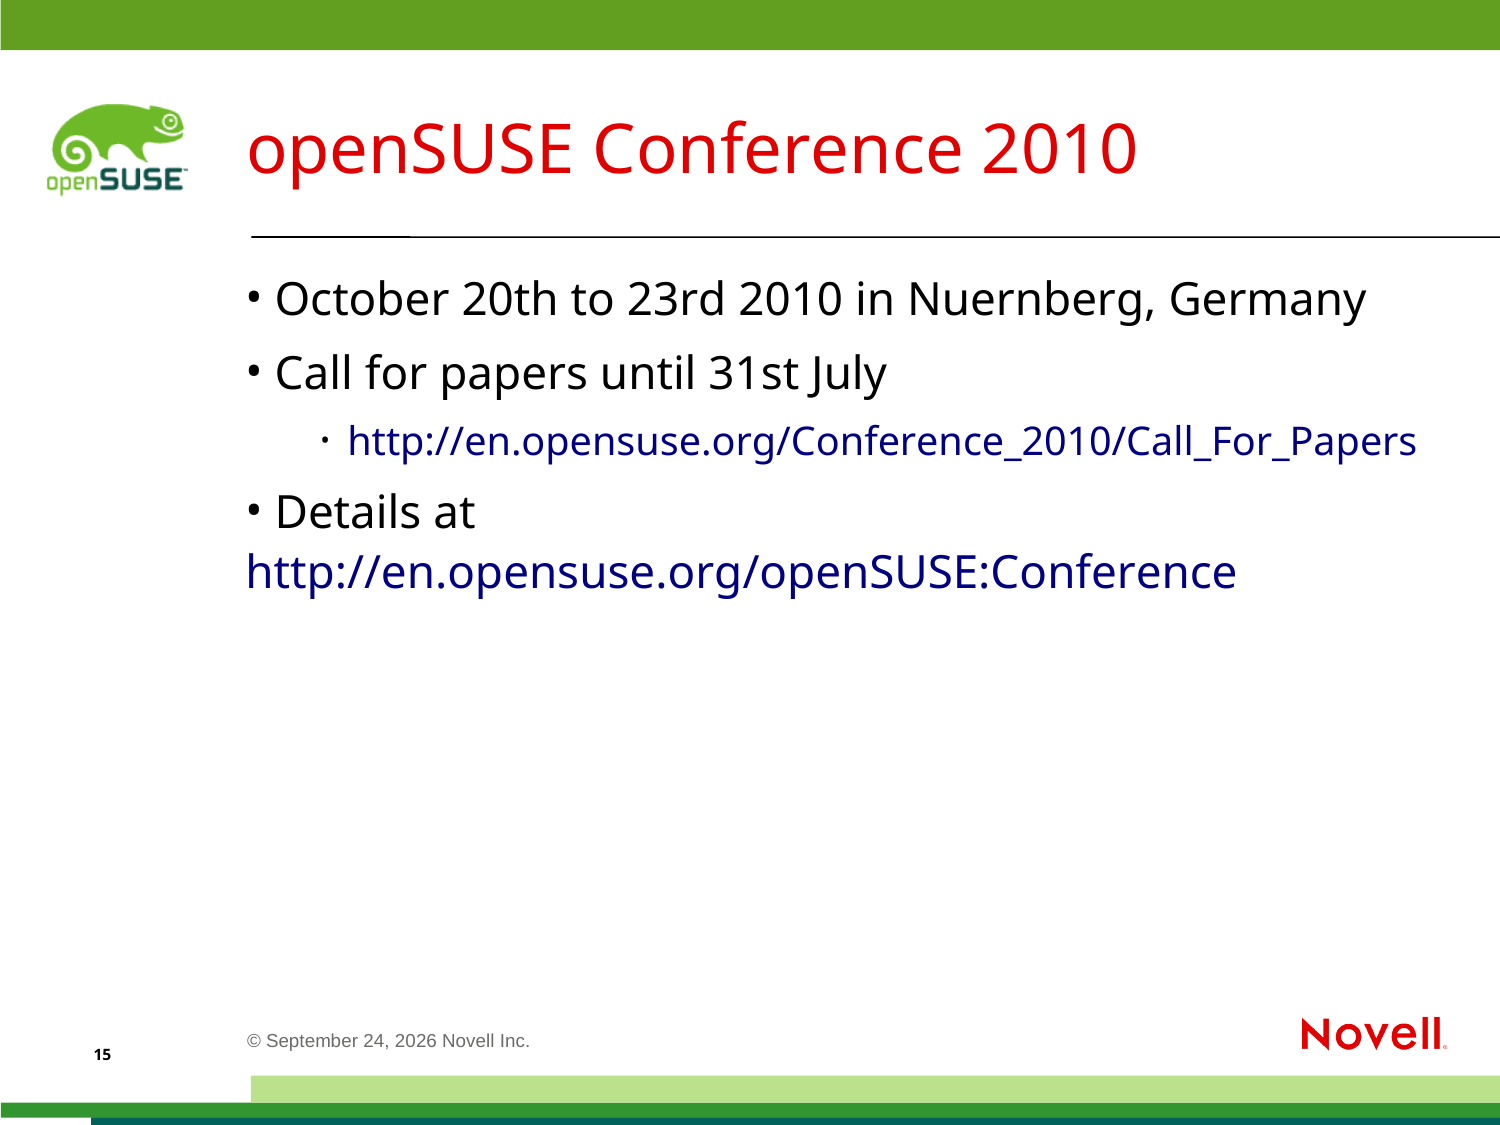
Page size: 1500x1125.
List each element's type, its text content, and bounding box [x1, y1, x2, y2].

picture [1295, 1011, 1453, 1056]
list October 20th to 23rd 2010 in Nuernberg, Germany Call for papers until 31st July http://en.opensuse.org/Conference_2010/Call_For_Papers Details at http://en.opensuse.org/openSUSE:Conference [245, 267, 1458, 1010]
title openSUSE Conference 2010 [246, 68, 1409, 231]
picture [47, 104, 188, 197]
